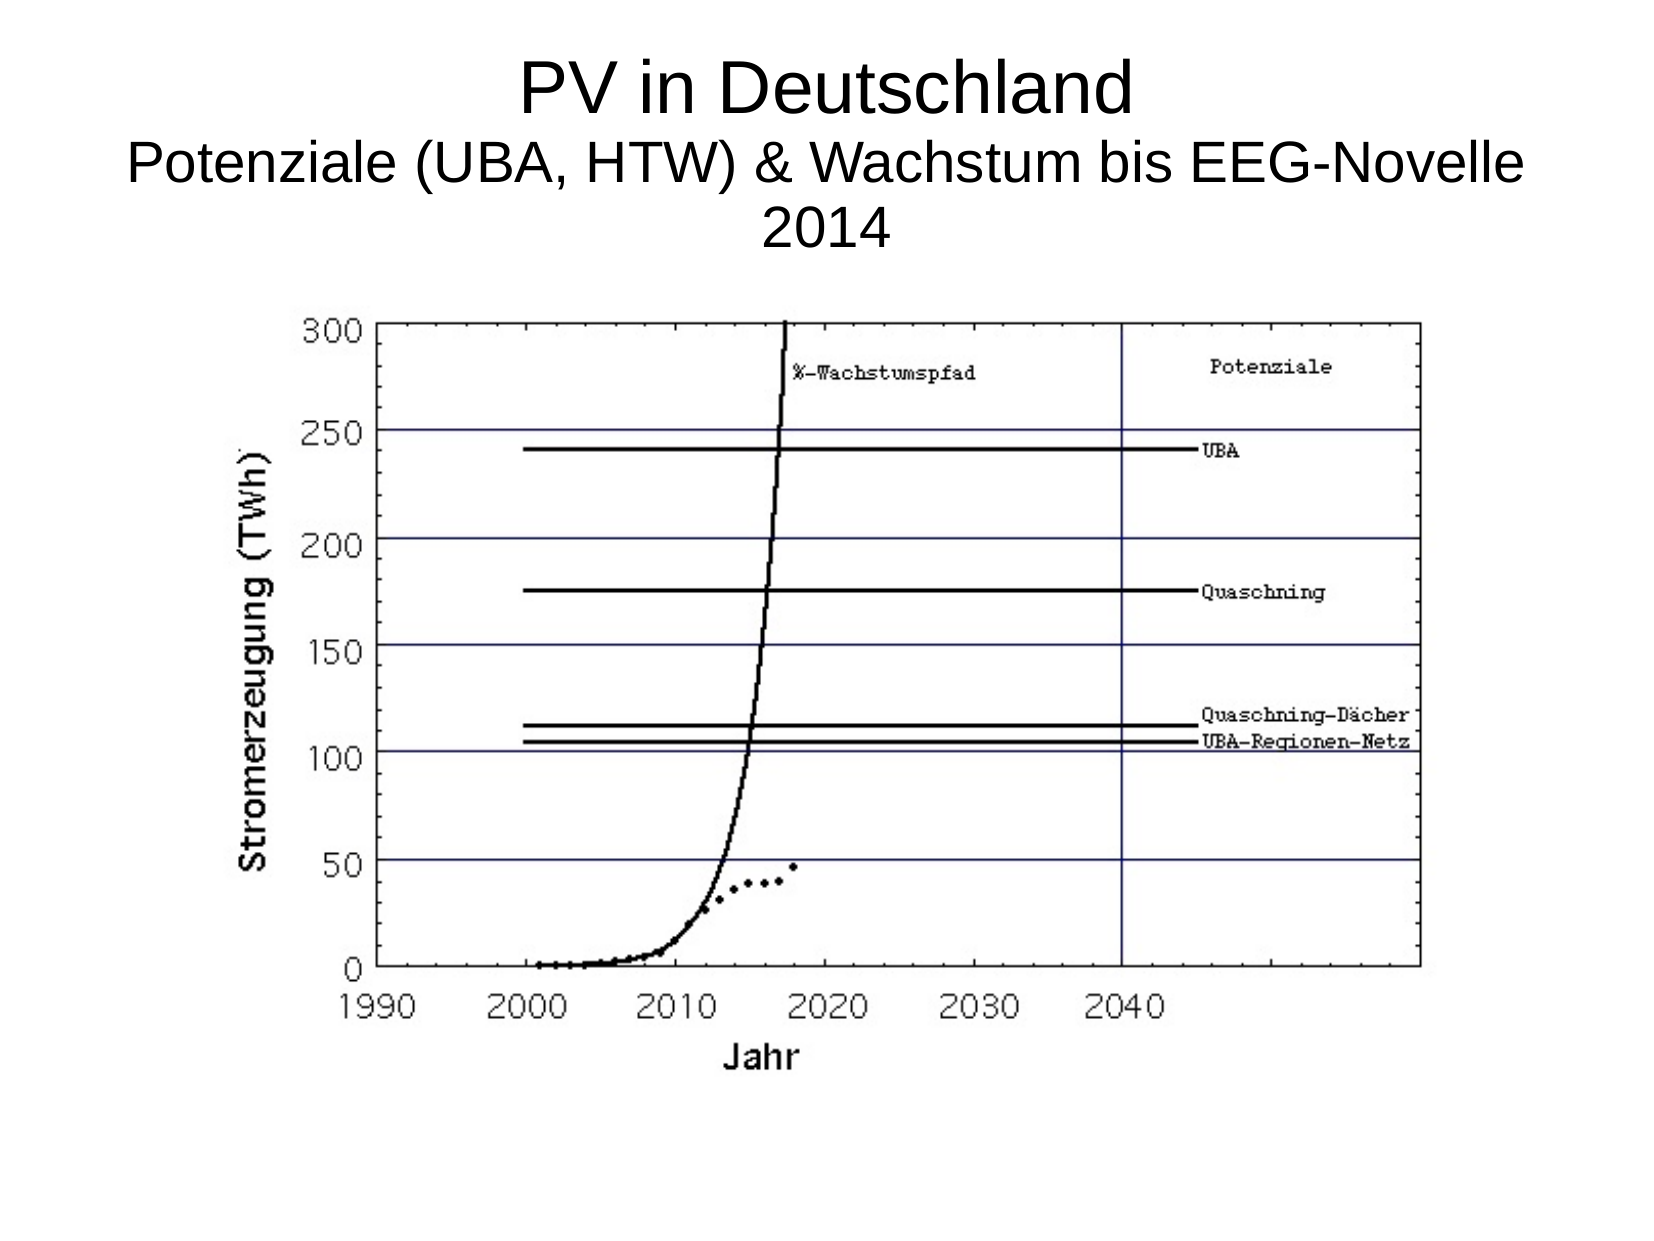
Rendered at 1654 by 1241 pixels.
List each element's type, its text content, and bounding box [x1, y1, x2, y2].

picture [192, 290, 1461, 1109]
title PV in Deutschland Potenziale (UBA, HTW) & Wachstum bis EEG-Novelle 2014 [82, 45, 1571, 261]
